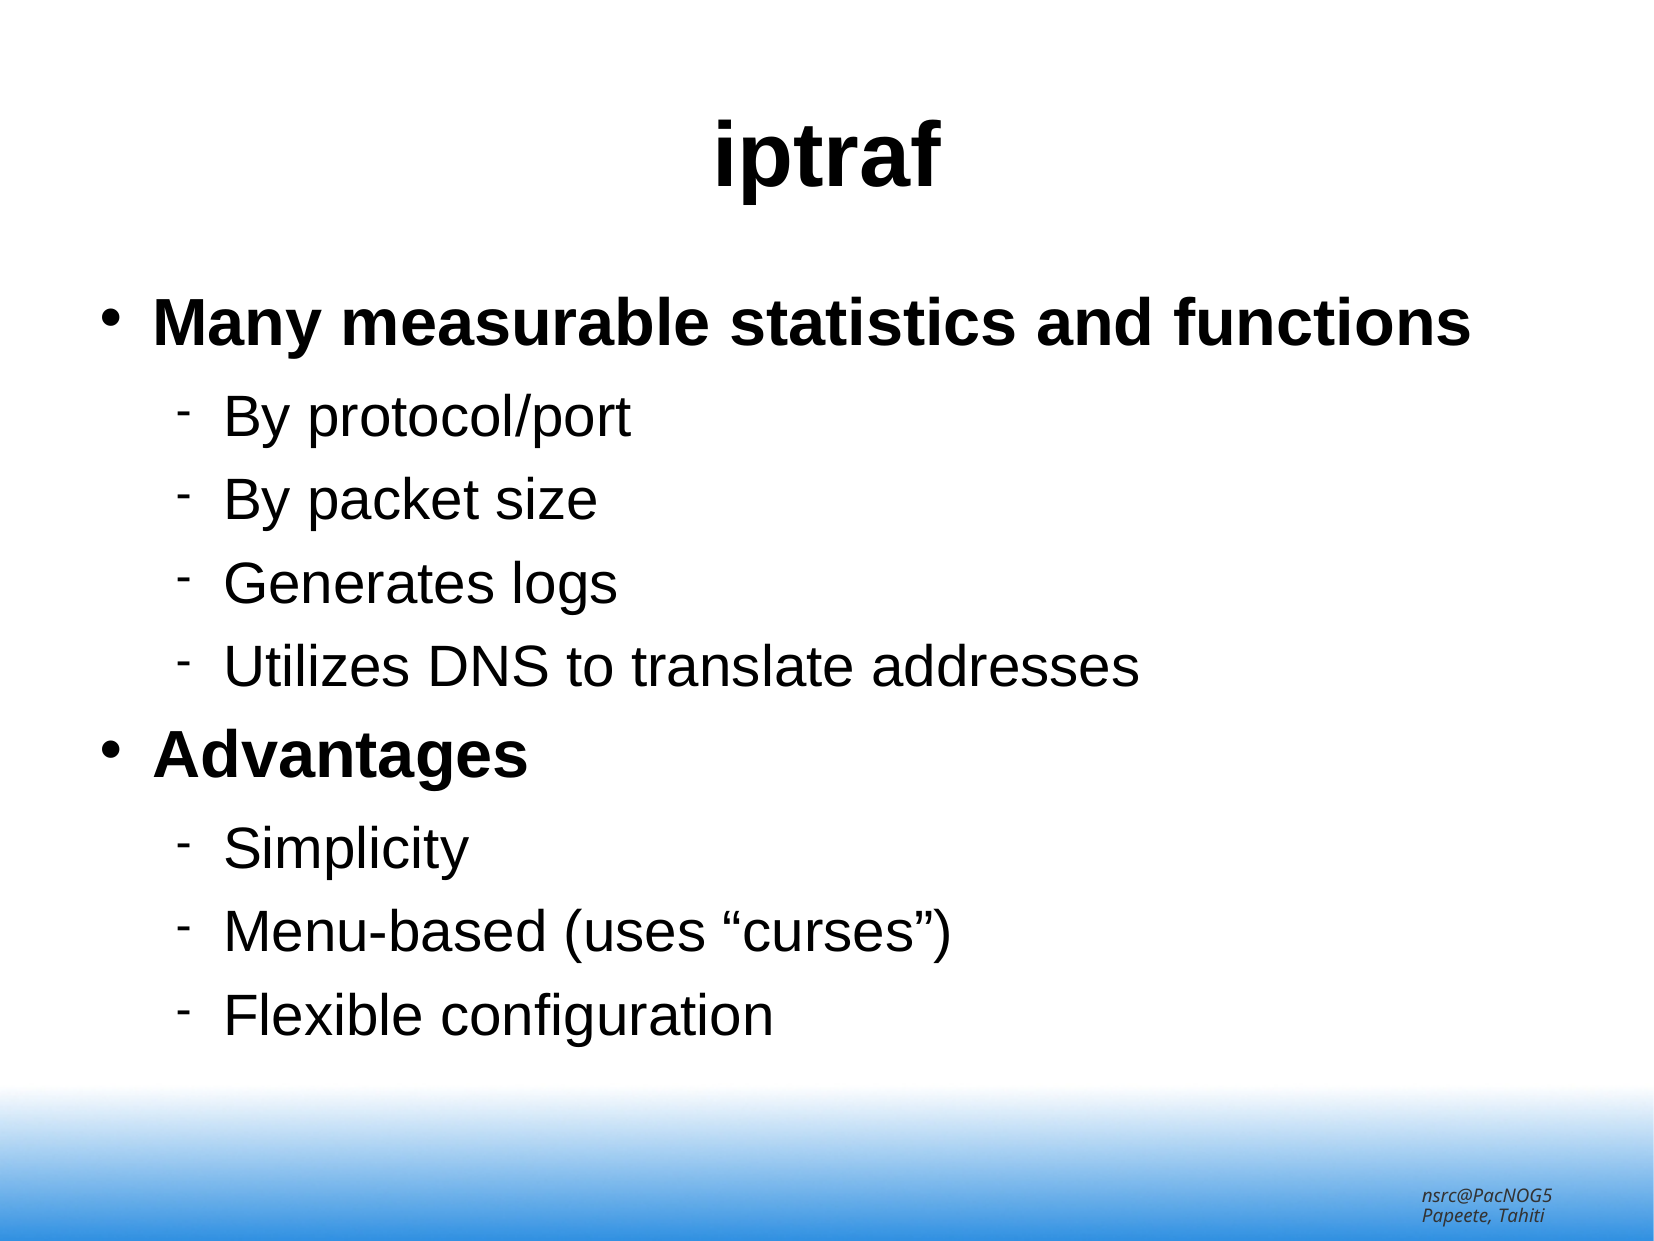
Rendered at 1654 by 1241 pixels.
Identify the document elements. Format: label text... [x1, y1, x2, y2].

picture [0, 1083, 1654, 1241]
list Many measurable statistics and functions By protocol/port By packet size Generates logs Utilizes DNS to translate addresses Advantages Simplicity Menu-based (uses “curses”) Flexible configuration [82, 290, 1571, 1168]
title iptraf [82, 49, 1571, 257]
